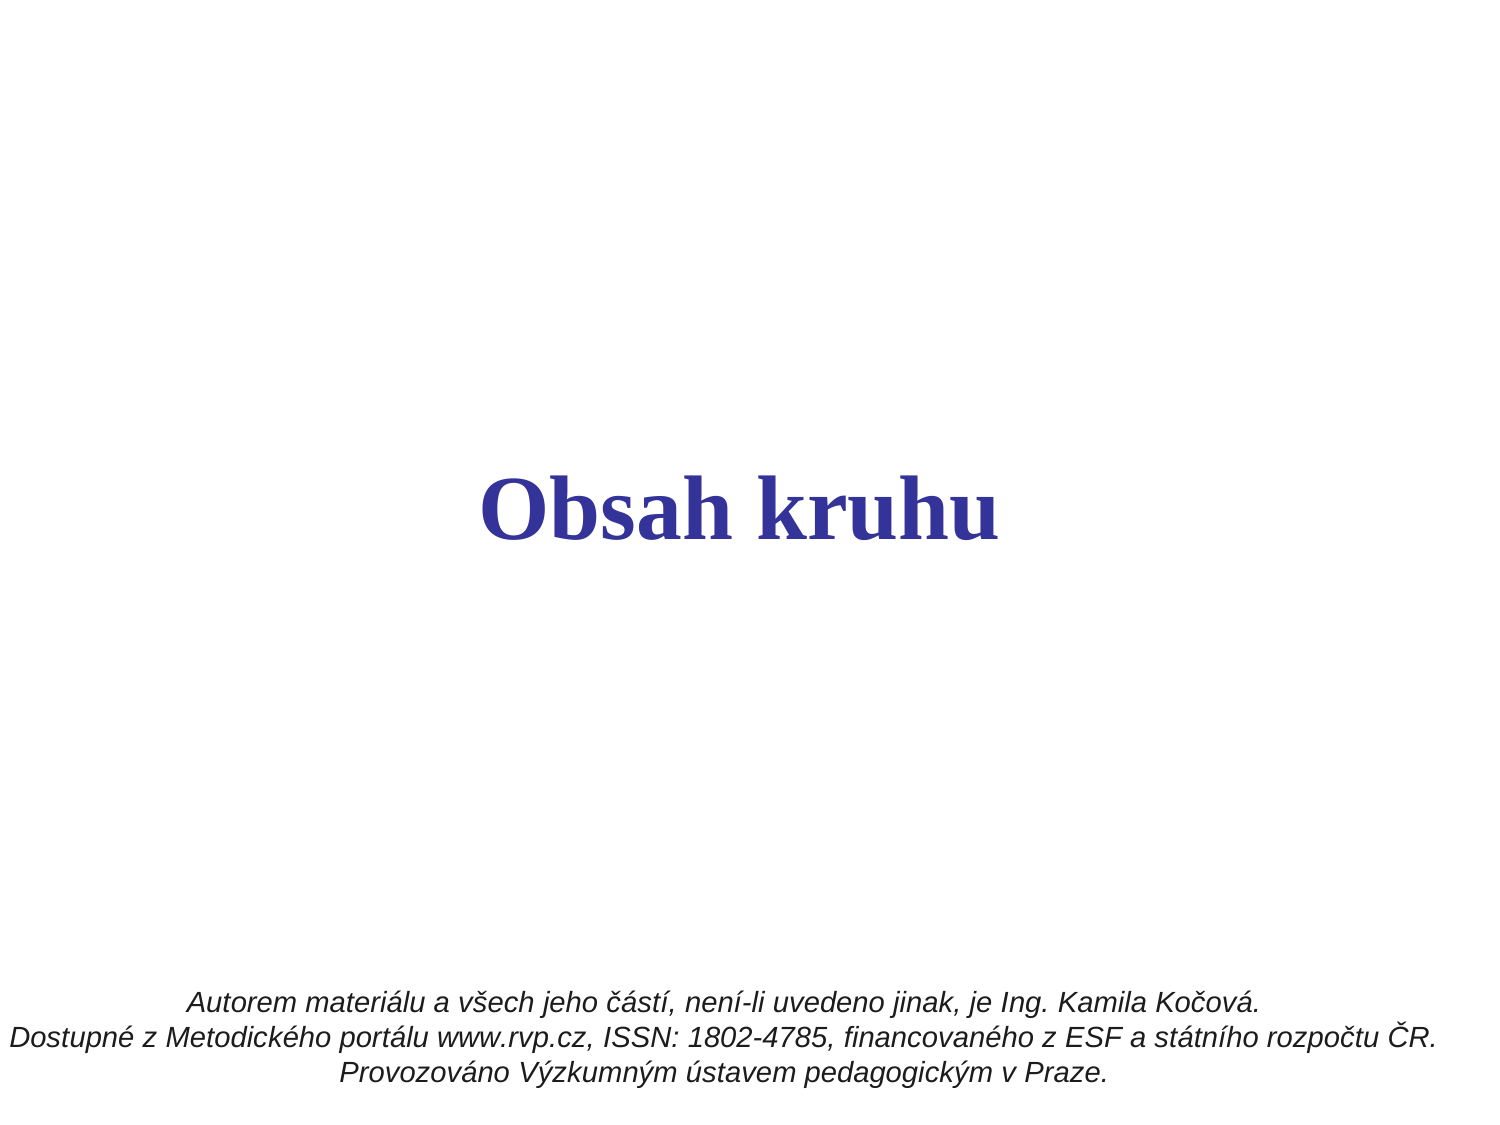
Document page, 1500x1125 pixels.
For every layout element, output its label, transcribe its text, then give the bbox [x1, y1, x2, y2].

text_box Autorem materiálu a všech jeho částí, není-li uvedeno jinak, je Ing. Kamila Kočová. Dostupné z Metodického portálu www.rvp.cz, ISSN: 1802-4785, financovaného z ESF a státního rozpočtu ČR. Provozováno Výzkumným ústavem pedagogickým v Praze. [0, 975, 1456, 1097]
text_box Obsah kruhu [64, 408, 1415, 597]
